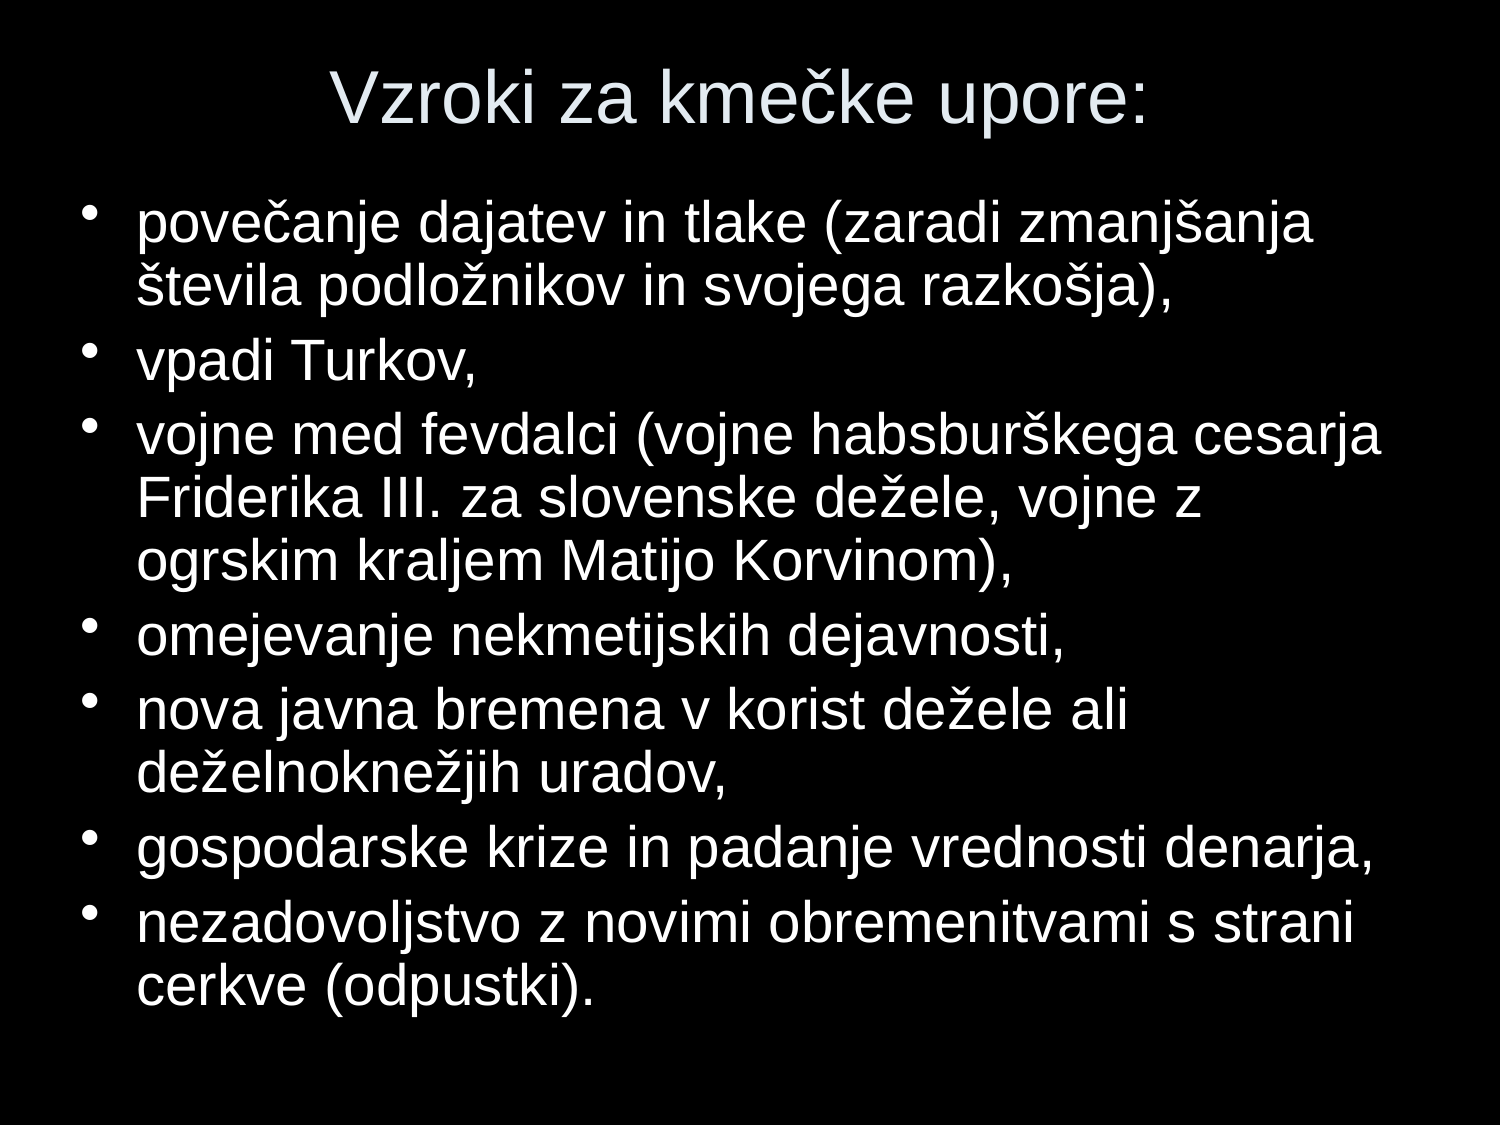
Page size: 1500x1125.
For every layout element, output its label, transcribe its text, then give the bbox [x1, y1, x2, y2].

title Vzroki za kmečke upore: [64, 0, 1415, 184]
list povečanje dajatev in tlake (zaradi zmanjšanja števila podložnikov in svojega razkošja), vpadi Turkov, vojne med fevdalci (vojne habsburškega cesarja Friderika III. za slovenske dežele, vojne z ogrskim kraljem Matijo Korvinom), omejevanje nekmetijskih dejavnosti, nova javna bremena v korist dežele ali deželnoknežjih uradov, gospodarske krize in padanje vrednosti denarja, nezadovoljstvo z novimi obremenitvami s strani cerkve (odpustki). [64, 184, 1415, 927]
